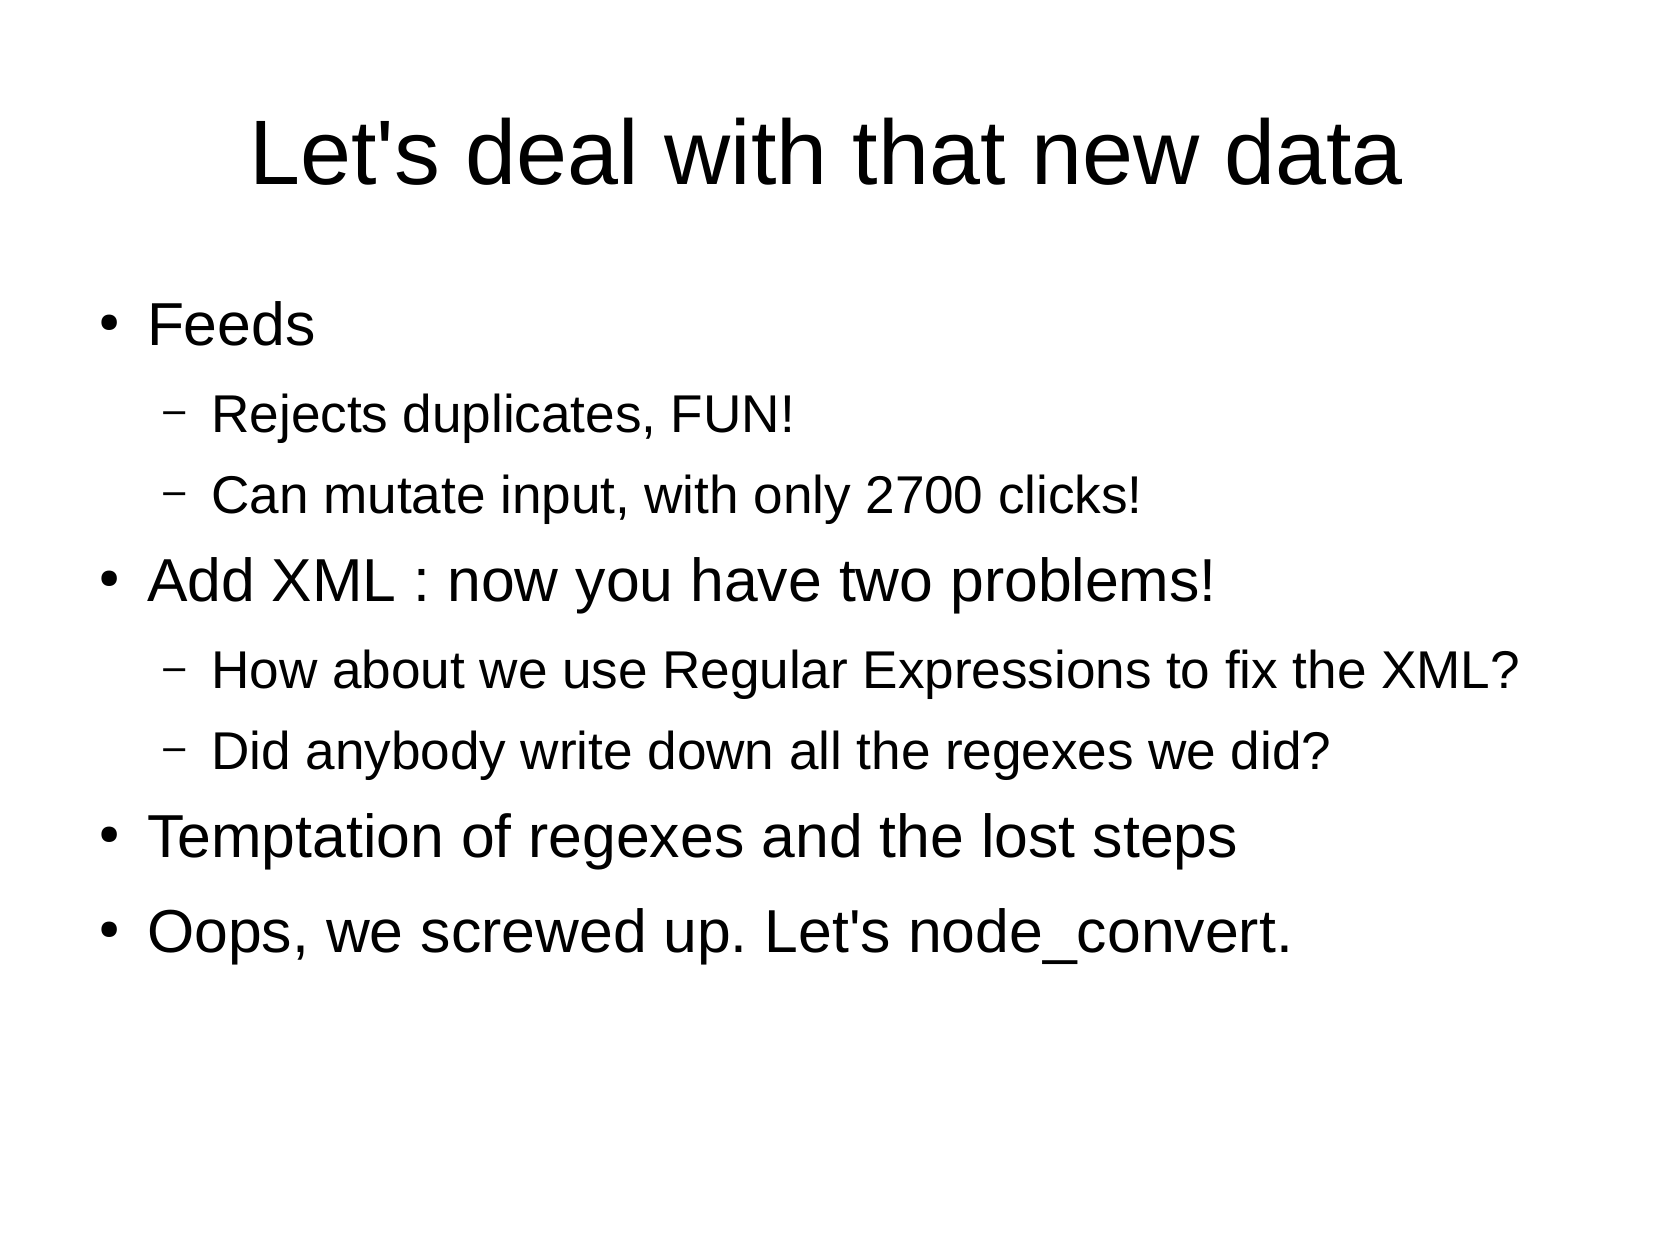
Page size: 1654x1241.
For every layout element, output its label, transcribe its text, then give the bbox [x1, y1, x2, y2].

list Feeds Rejects duplicates, FUN! Can mutate input, with only 2700 clicks! Add XML : now you have two problems! How about we use Regular Expressions to fix the XML? Did anybody write down all the regexes we did? Temptation of regexes and the lost steps Oops, we screwed up. Let's node_convert. [82, 290, 1538, 1010]
title Let's deal with that new data [82, 49, 1571, 257]
